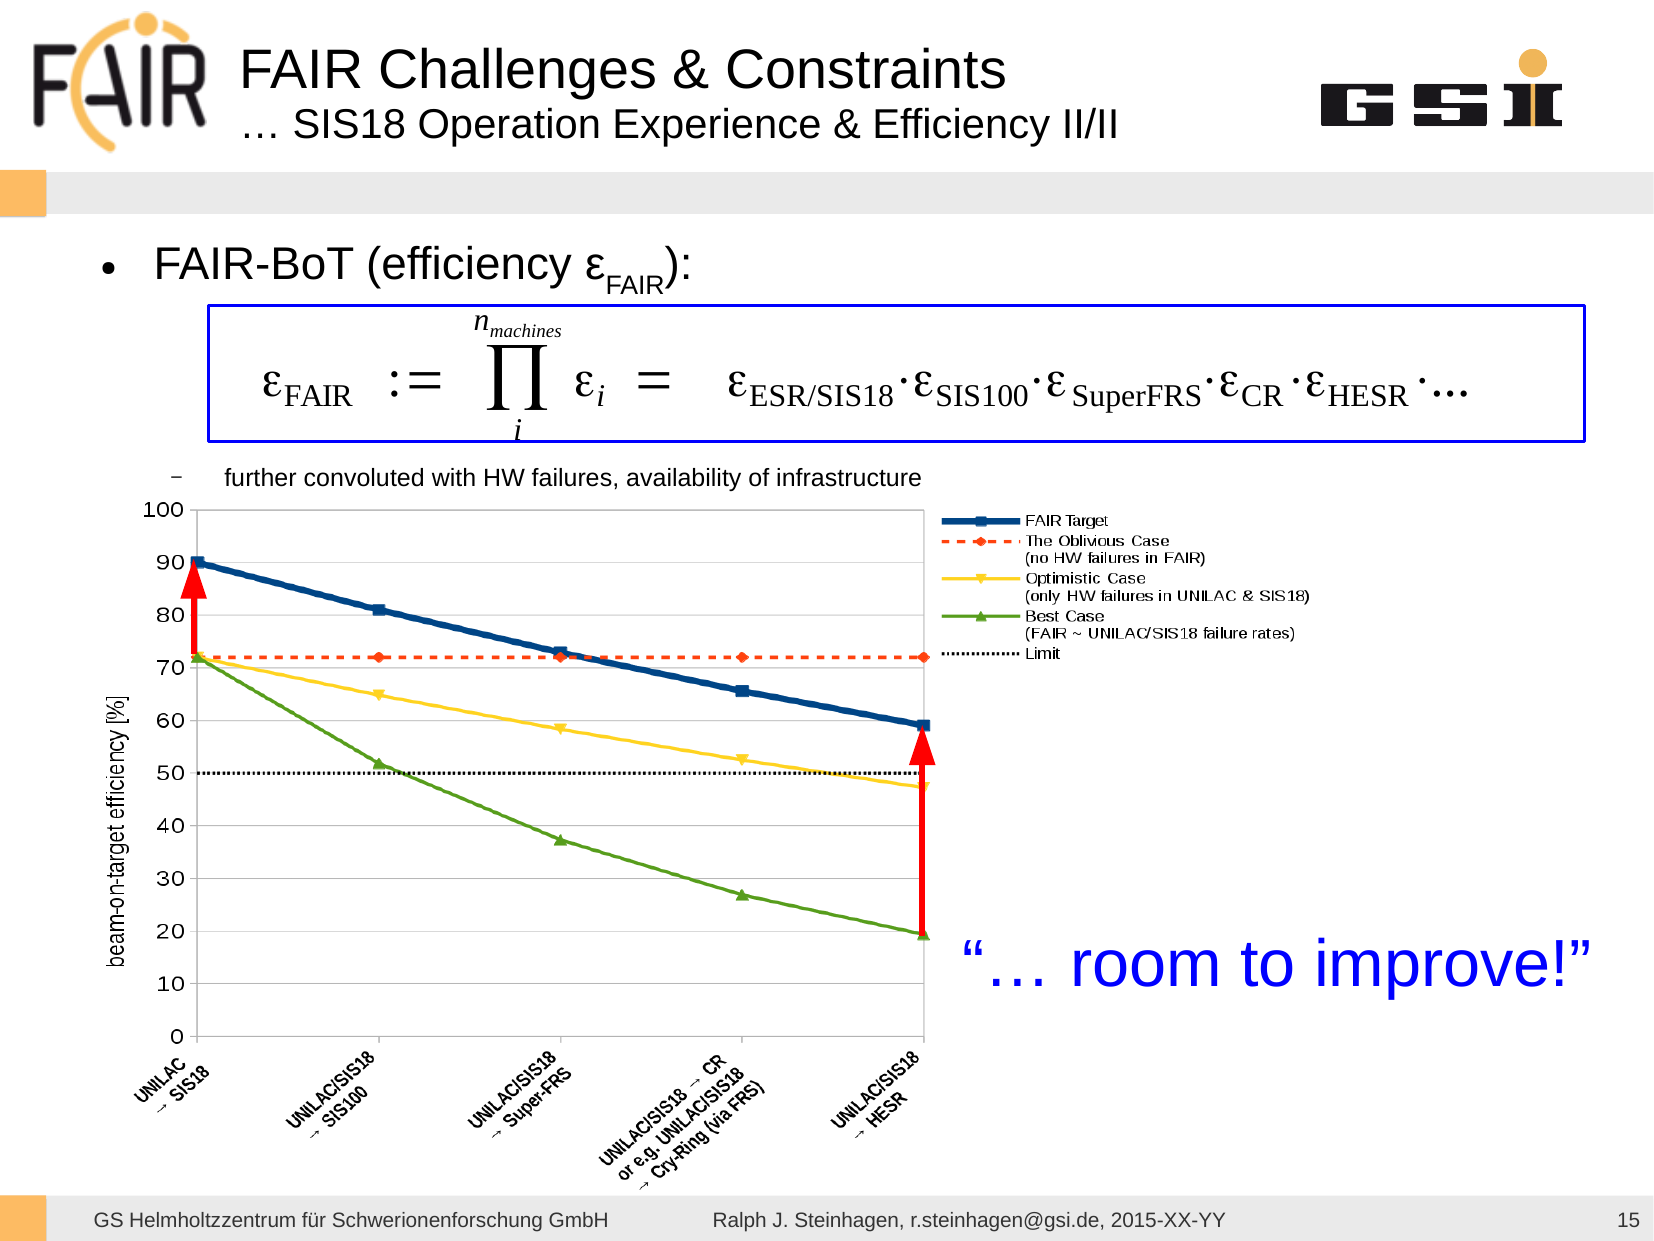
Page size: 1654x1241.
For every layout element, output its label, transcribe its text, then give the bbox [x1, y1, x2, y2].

picture [1319, 46, 1564, 129]
picture [33, 10, 207, 155]
list FAIR-BoT (efficiency εFAIR): further convoluted with HW failures, availability of infrastructure [82, 238, 1571, 449]
list FAIR-BoT (efficiency εFAIR): further convoluted with HW failures, availability of infrastructure [210, 307, 1571, 440]
title FAIR Challenges & Constraints … SIS18 Operation Experience & Efficiency II/II [239, 23, 1301, 162]
picture [47, 487, 1313, 1193]
list “… room to improve!” [962, 926, 1634, 1031]
